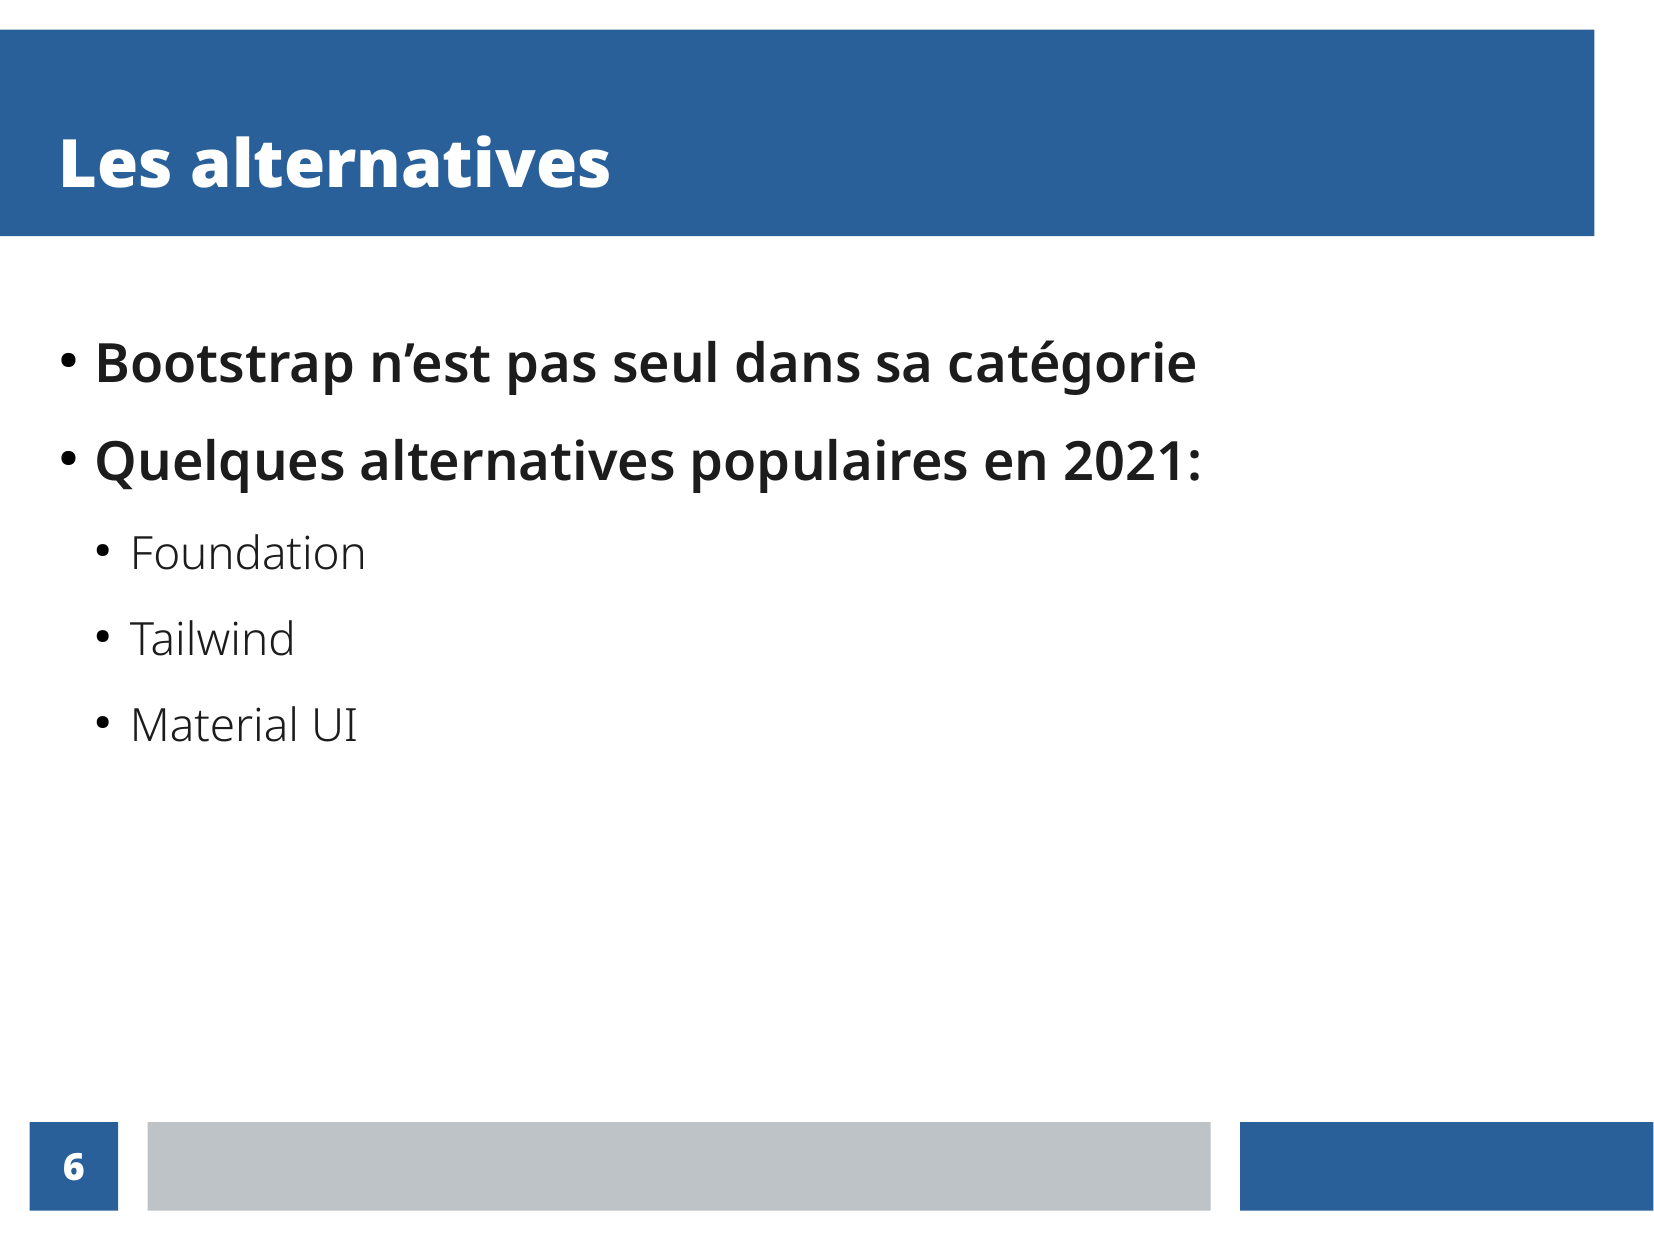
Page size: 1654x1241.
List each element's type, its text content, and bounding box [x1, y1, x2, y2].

list Bootstrap n’est pas seul dans sa catégorie Quelques alternatives populaires en 2021: Foundation Tailwind Material UI [59, 324, 1565, 1093]
title Les alternatives [59, 59, 1595, 207]
